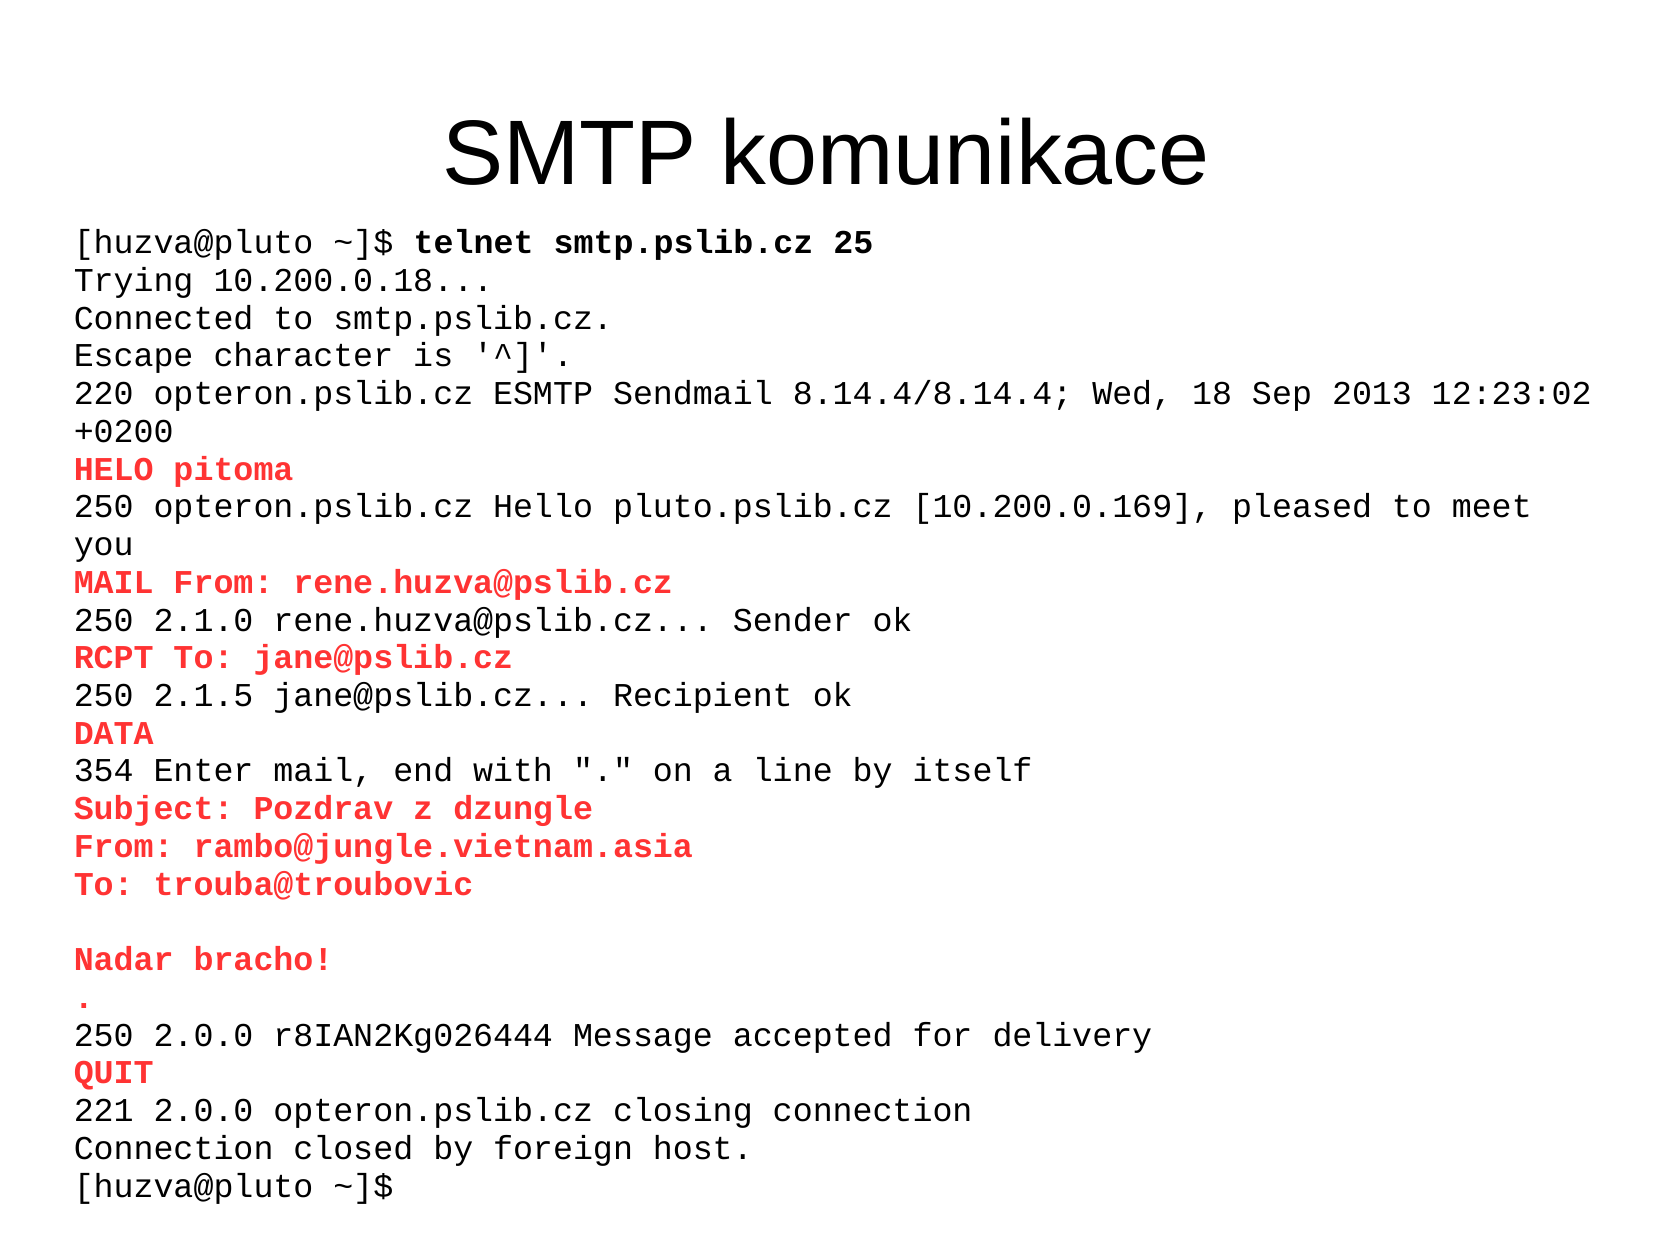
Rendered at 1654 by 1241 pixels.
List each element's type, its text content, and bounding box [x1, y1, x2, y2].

title SMTP komunikace [82, 49, 1571, 218]
text_box [huzva@pluto ~]$ telnet smtp.pslib.cz 25 Trying 10.200.0.18... Connected to smtp.pslib.cz. Escape character is '^]'. 220 opteron.pslib.cz ESMTP Sendmail 8.14.4/8.14.4; Wed, 18 Sep 2013 12:23:02 +0200 HELO pitoma 250 opteron.pslib.cz Hello pluto.pslib.cz [10.200.0.169], pleased to meet you MAIL From: rene.huzva@pslib.cz 250 2.1.0 rene.huzva@pslib.cz... Sender ok RCPT To: jane@pslib.cz 250 2.1.5 jane@pslib.cz... Recipient ok DATA 354 Enter mail, end with "." on a line by itself Subject: Pozdrav z dzungle From: rambo@jungle.vietnam.asia To: trouba@troubovic Nadar bracho! . 250 2.0.0 r8IAN2Kg026444 Message accepted for delivery QUIT 221 2.0.0 opteron.pslib.cz closing connection Connection closed by foreign host. [huzva@pluto ~]$ [59, 218, 1625, 1215]
